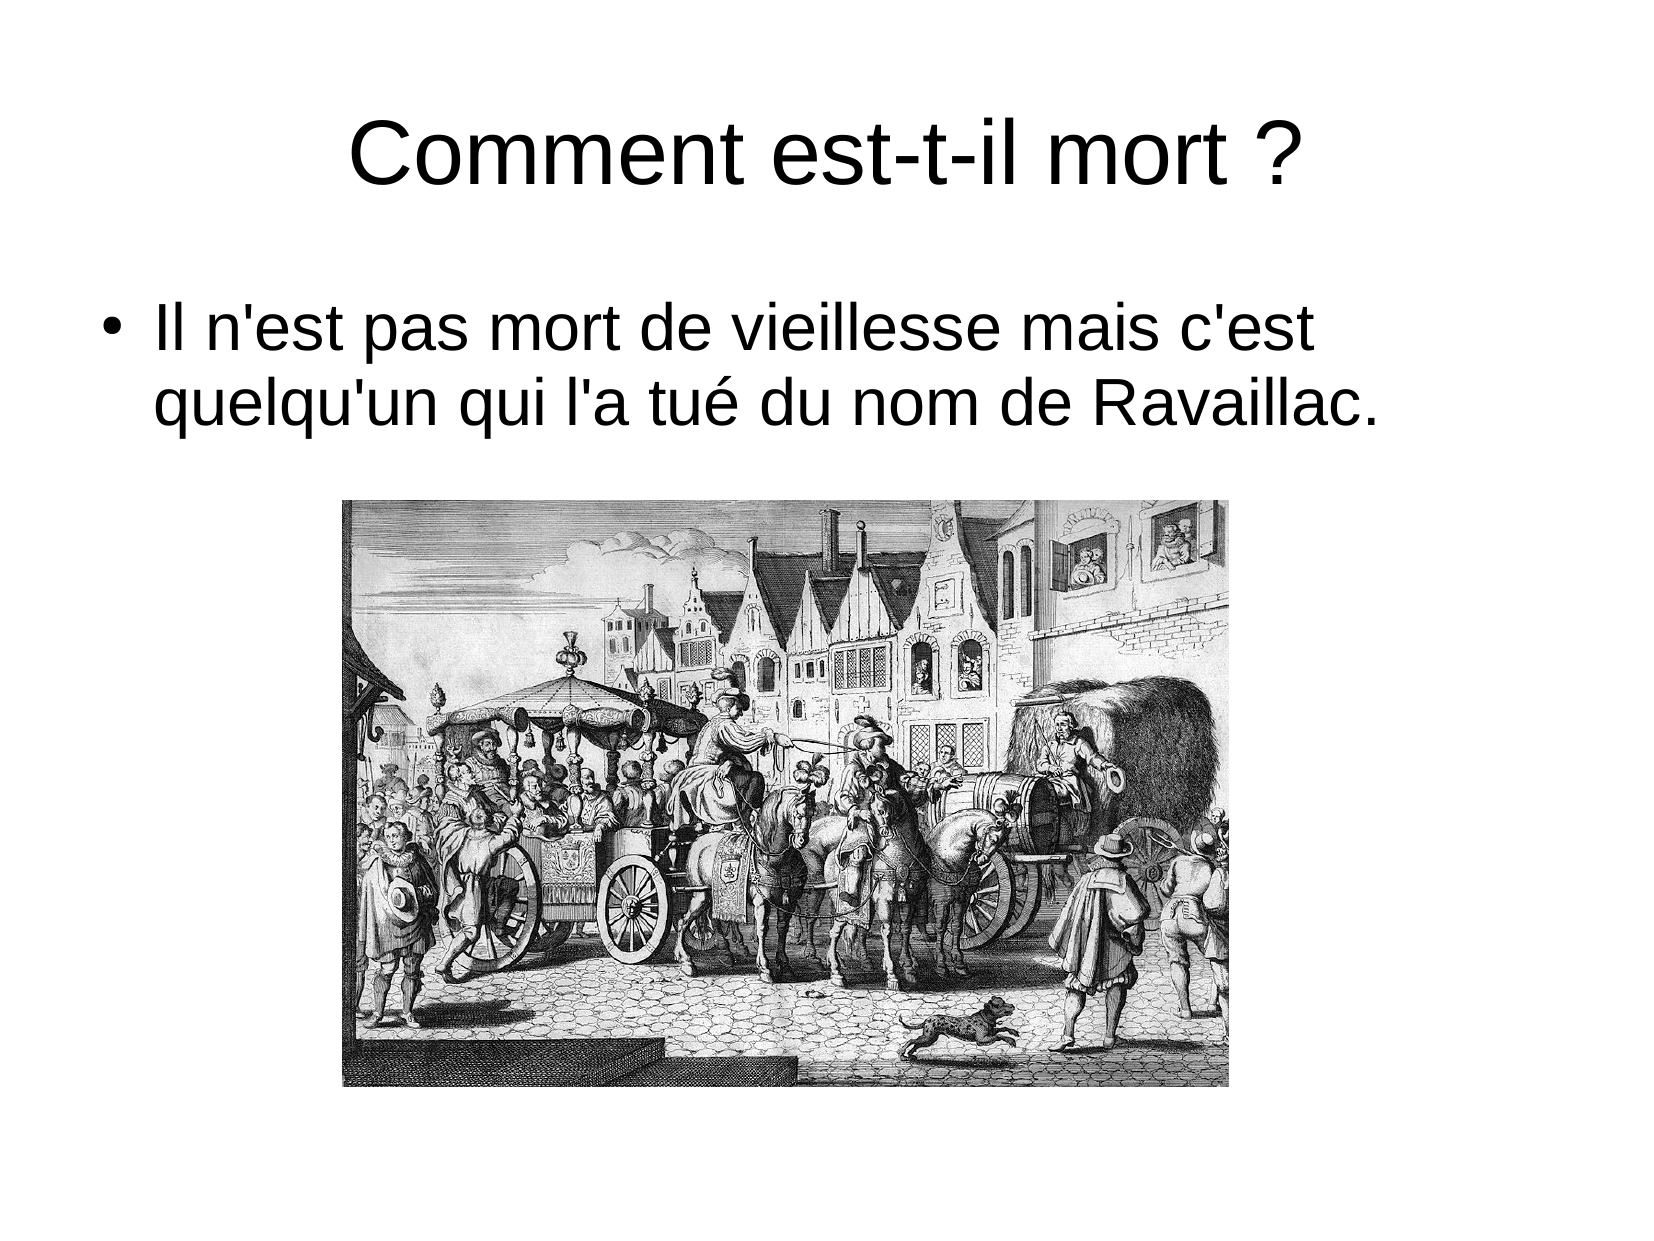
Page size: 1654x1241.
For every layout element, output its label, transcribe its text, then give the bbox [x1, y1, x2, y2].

title Comment est-t-il mort ? [82, 49, 1571, 257]
picture [342, 500, 1229, 1087]
list Il n'est pas mort de vieillesse mais c'est quelqu'un qui l'a tué du nom de Ravaillac. [82, 290, 1571, 1010]
